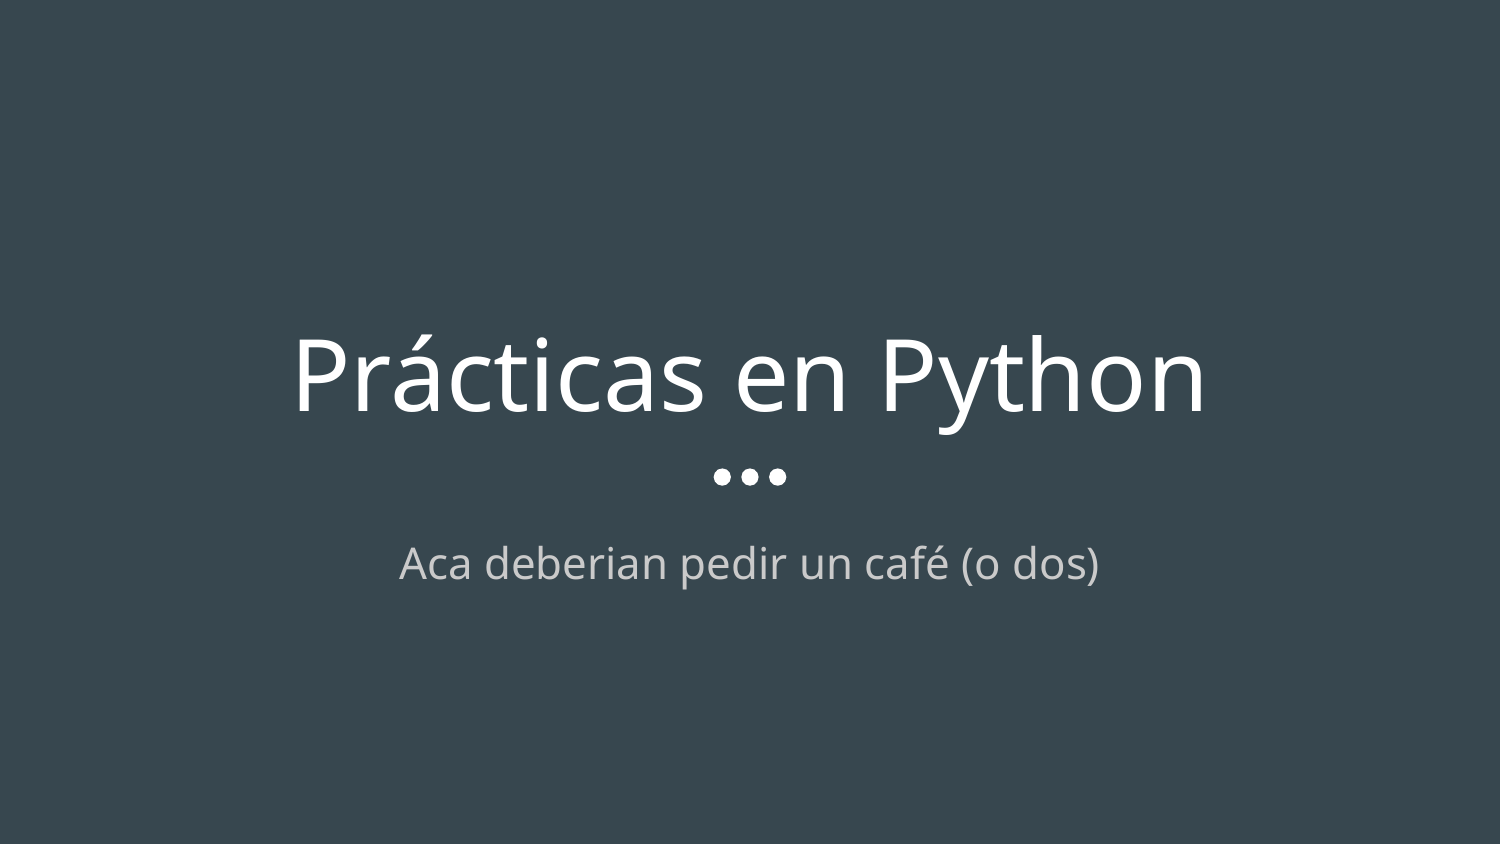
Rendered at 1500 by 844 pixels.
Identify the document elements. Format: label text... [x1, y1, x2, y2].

subtitle Aca deberian pedir un café (o dos) [110, 520, 1390, 651]
title Prácticas en Python [110, 162, 1390, 447]
